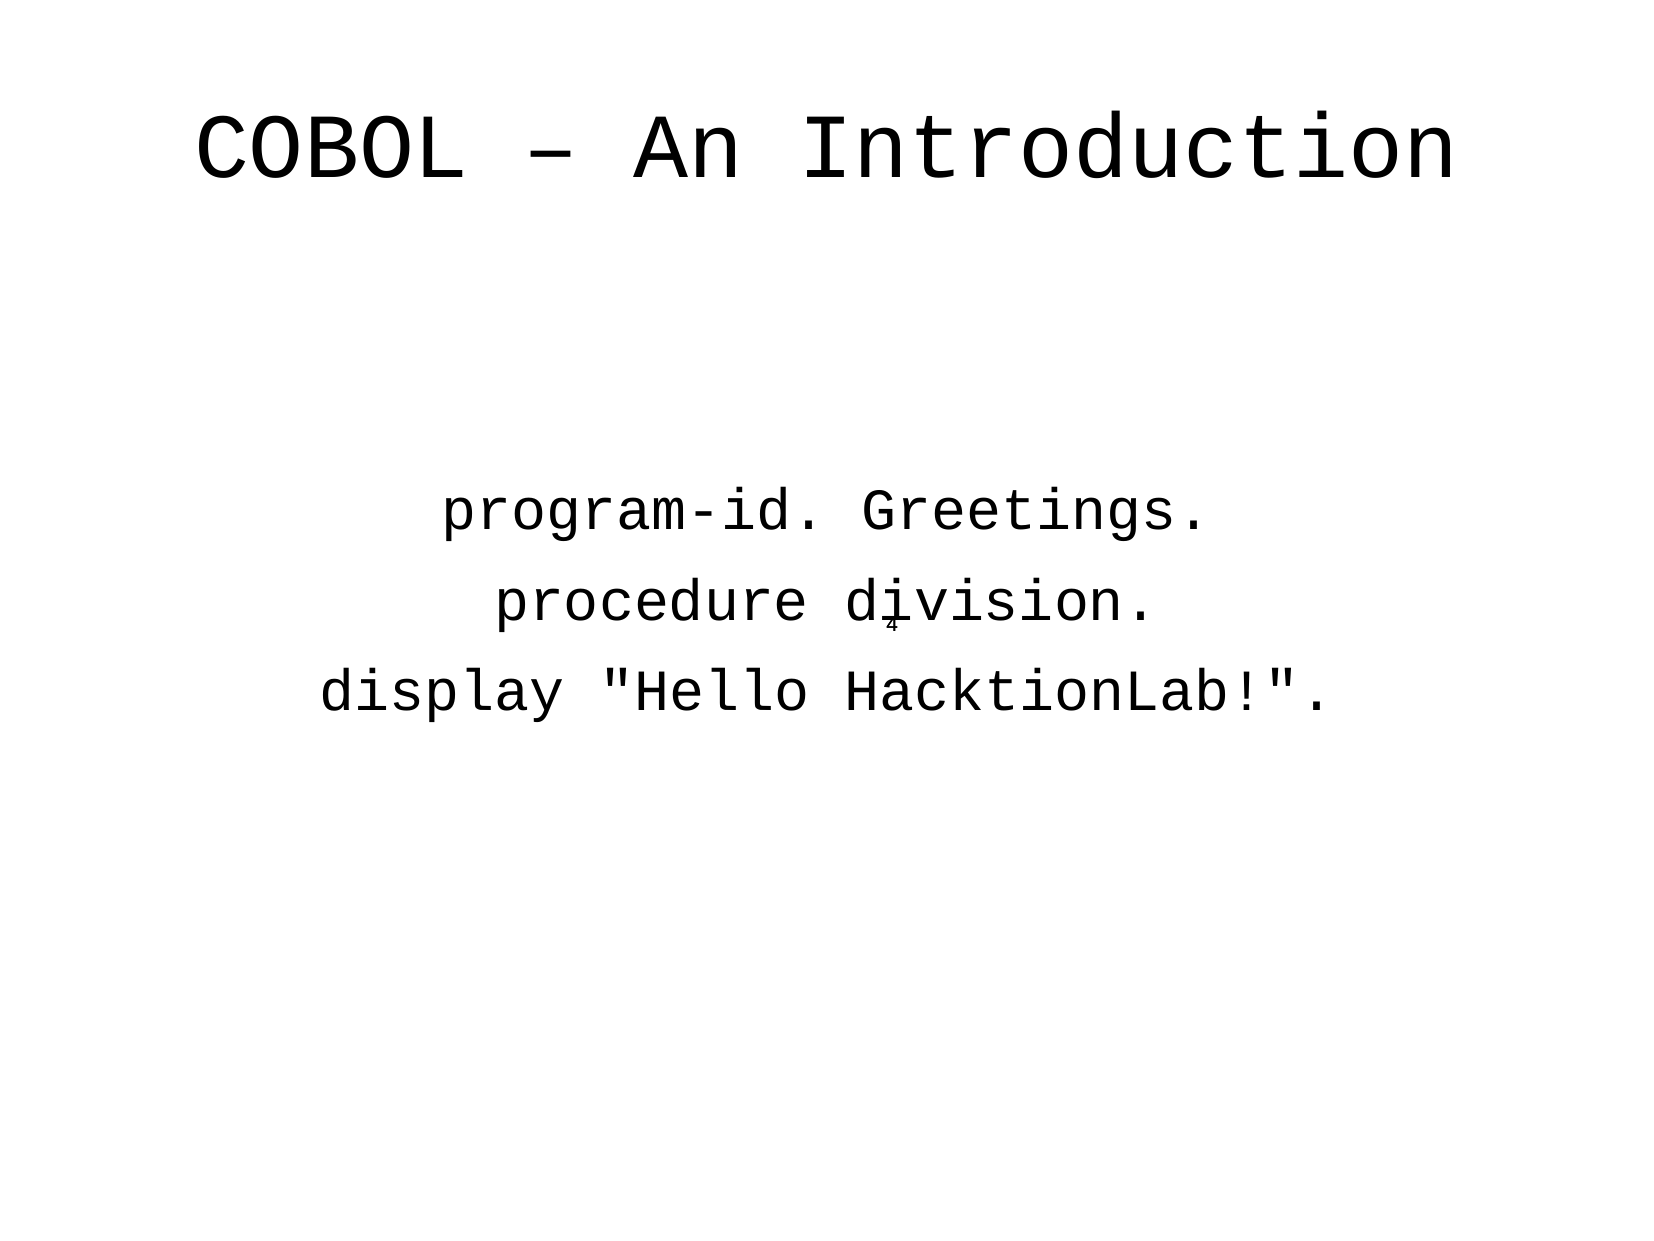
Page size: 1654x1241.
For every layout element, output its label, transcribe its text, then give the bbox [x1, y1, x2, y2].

subtitle program-id. Greetings. procedure division. display "Hello HacktionLab!". [82, 290, 1571, 1010]
title COBOL – An Introduction [82, 49, 1571, 257]
chart [768, 612, 902, 640]
